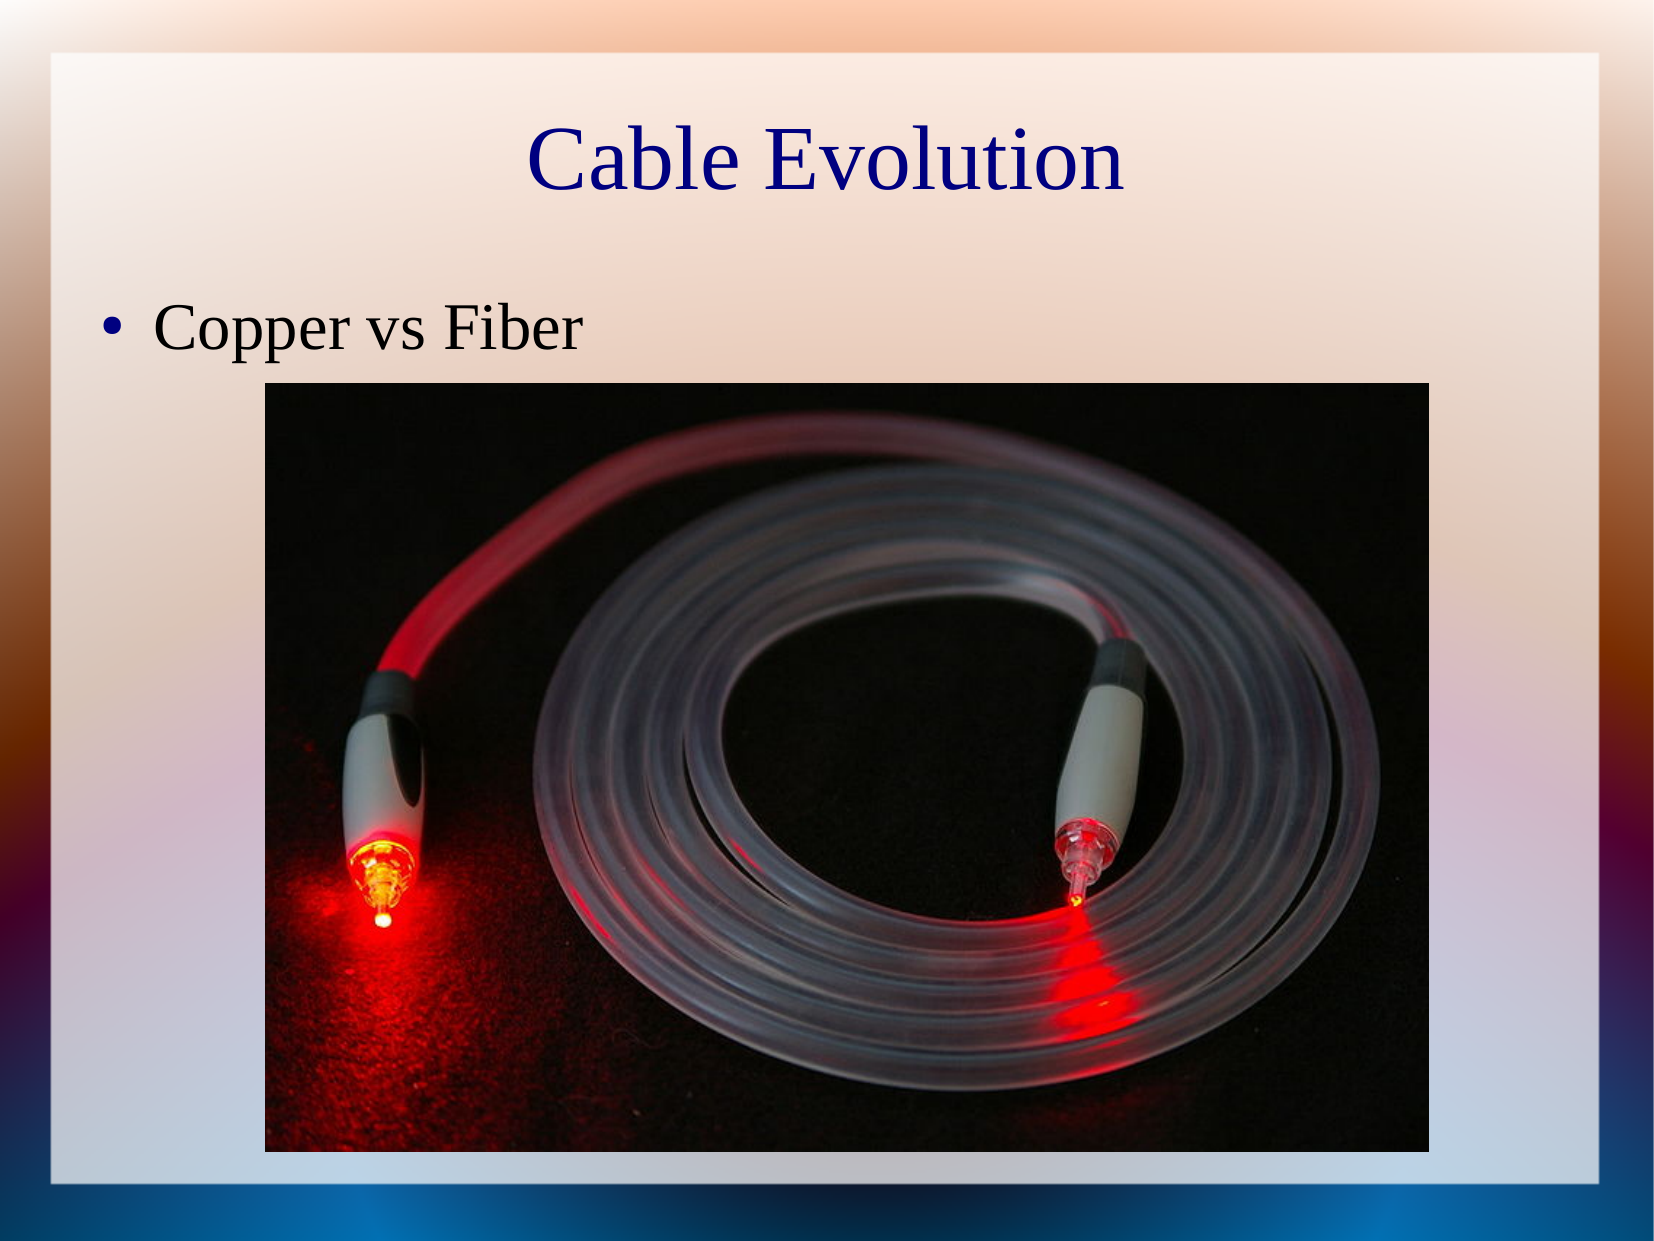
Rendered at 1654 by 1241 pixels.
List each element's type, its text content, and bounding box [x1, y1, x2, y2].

picture [0, 0, 1654, 1241]
list Copper vs Fiber [82, 290, 1571, 1034]
title Cable Evolution [82, 55, 1571, 263]
